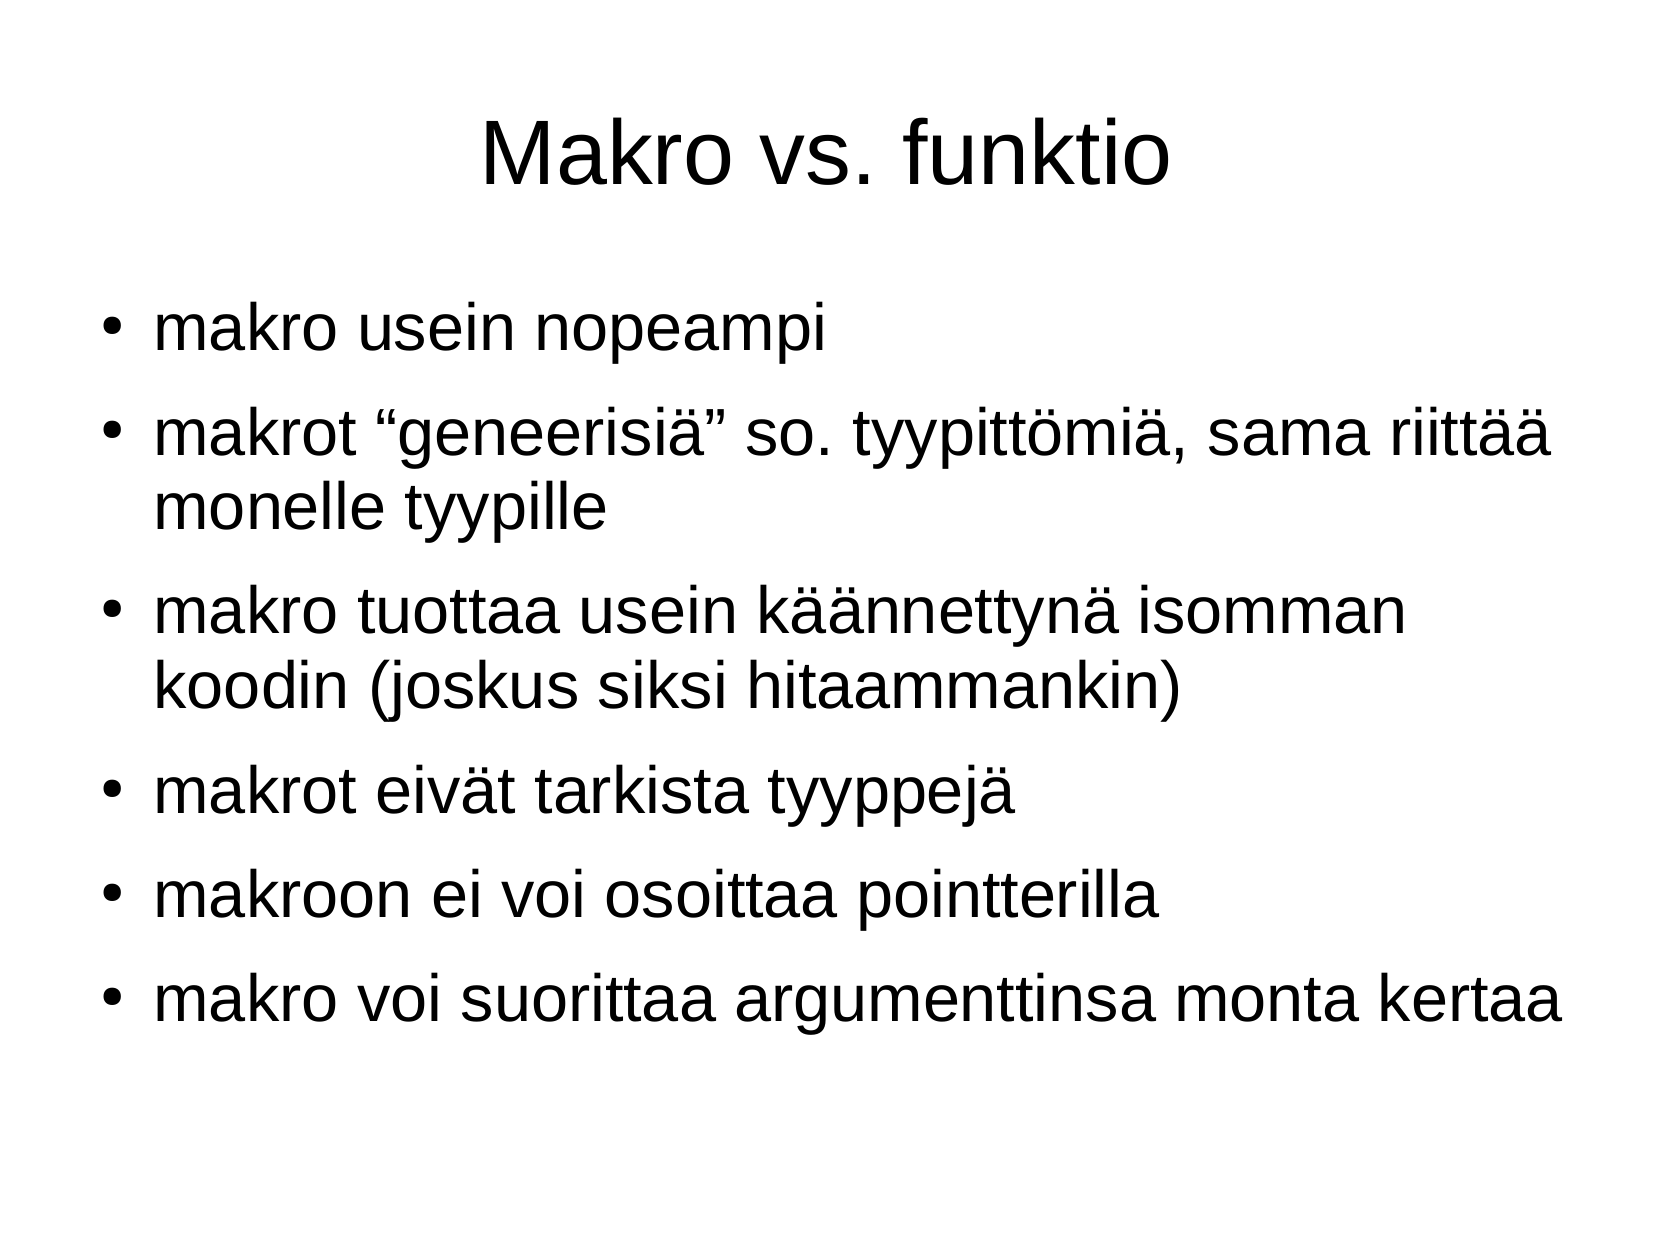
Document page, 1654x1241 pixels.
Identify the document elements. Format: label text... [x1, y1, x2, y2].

list makro usein nopeampi makrot “geneerisiä” so. tyypittömiä, sama riittää monelle tyypille makro tuottaa usein käännettynä isomman koodin (joskus siksi hitaammankin) makrot eivät tarkista tyyppejä makroon ei voi osoittaa pointterilla makro voi suorittaa argumenttinsa monta kertaa [82, 290, 1571, 1094]
title Makro vs. funktio [82, 49, 1571, 257]
